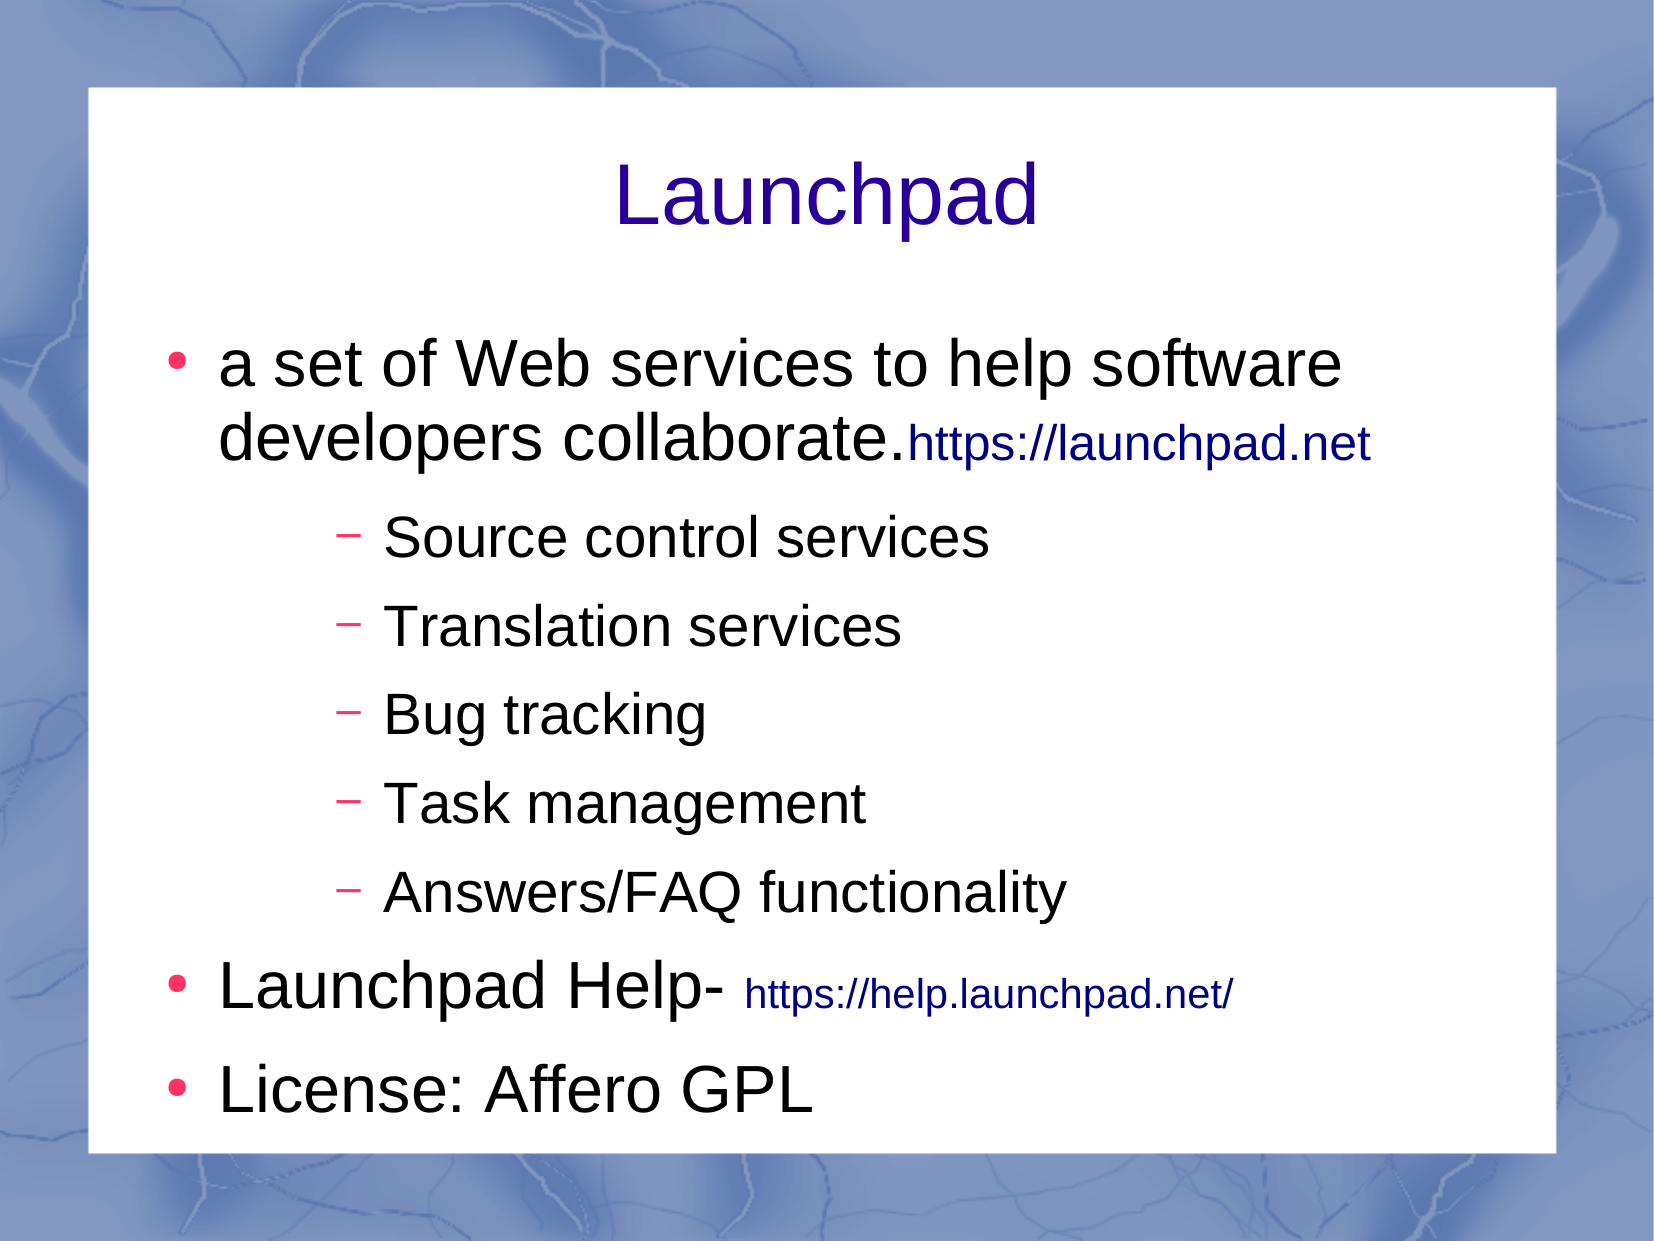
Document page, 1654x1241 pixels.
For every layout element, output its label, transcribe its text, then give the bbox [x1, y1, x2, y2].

list a set of Web services to help software developers collaborate.https://launchpad.net Source control services Translation services Bug tracking Task management Answers/FAQ functionality Launchpad Help- https://help.launchpad.net/ License: Affero GPL [147, 325, 1506, 1128]
picture [0, 0, 1654, 1241]
title Launchpad [118, 90, 1536, 298]
